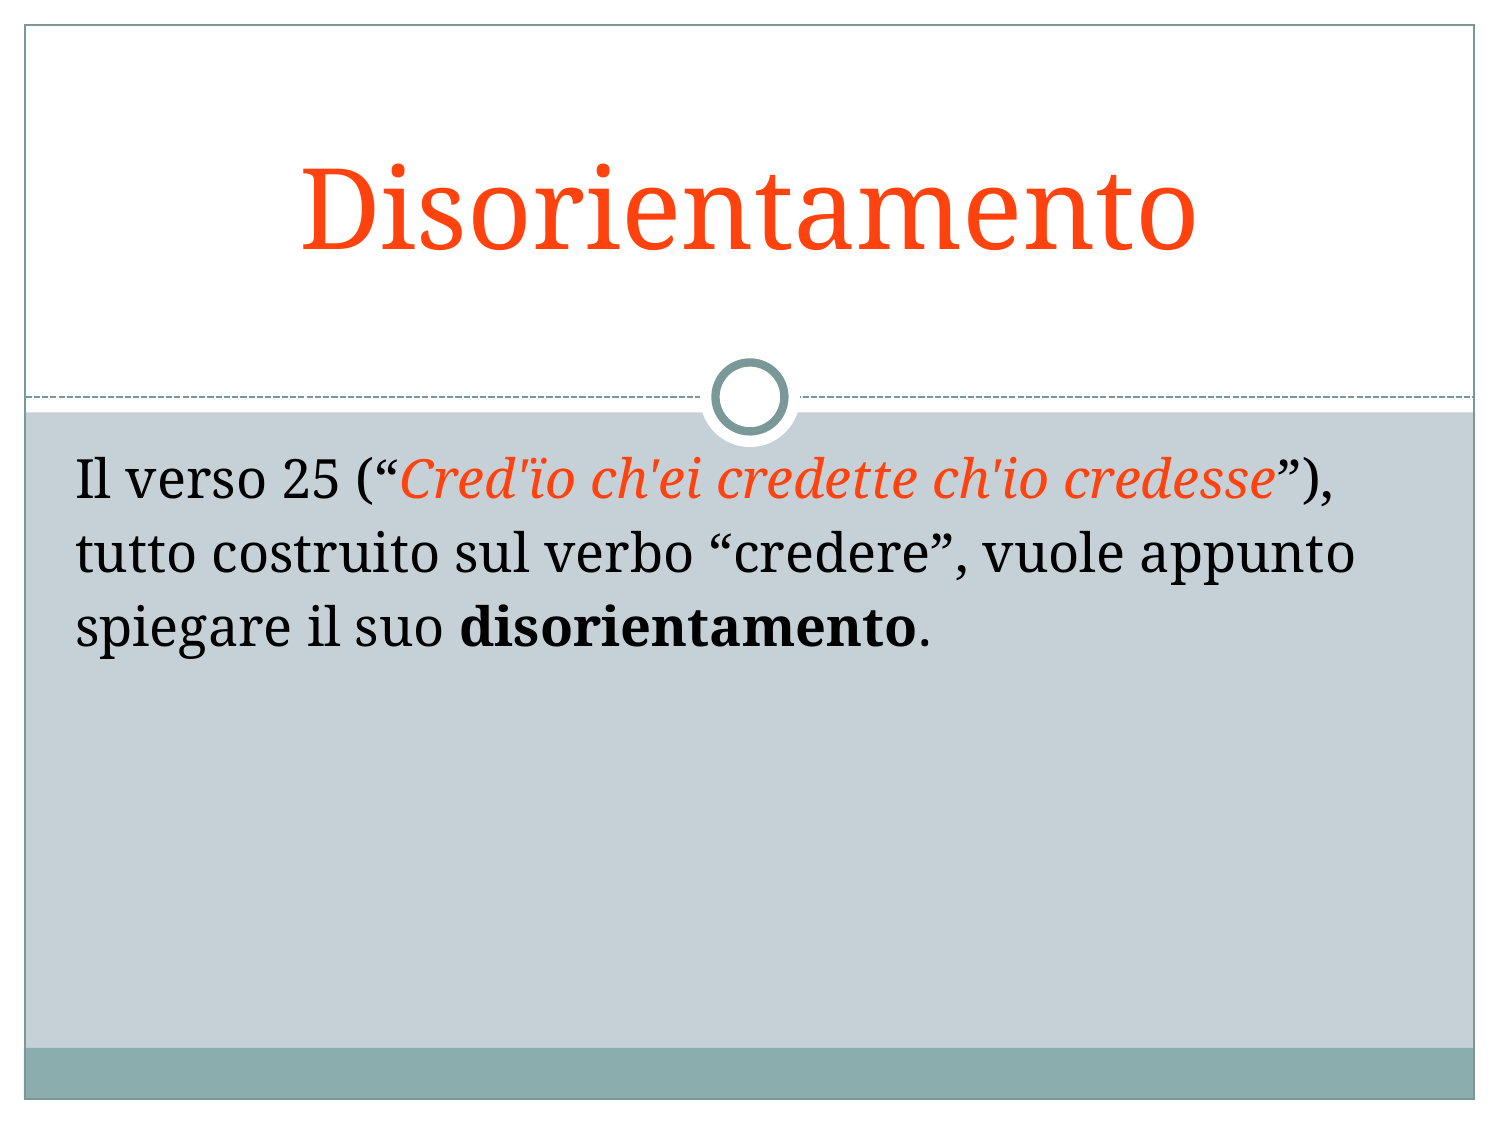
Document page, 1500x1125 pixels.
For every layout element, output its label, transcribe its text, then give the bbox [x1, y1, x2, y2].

title Disorientamento [112, 62, 1388, 350]
list Il verso 25 (“Cred'ïo ch'ei credette ch'io credesse”), tutto costruito sul verbo “credere”, vuole appunto spiegare il suo disorientamento. [75, 440, 1425, 1125]
